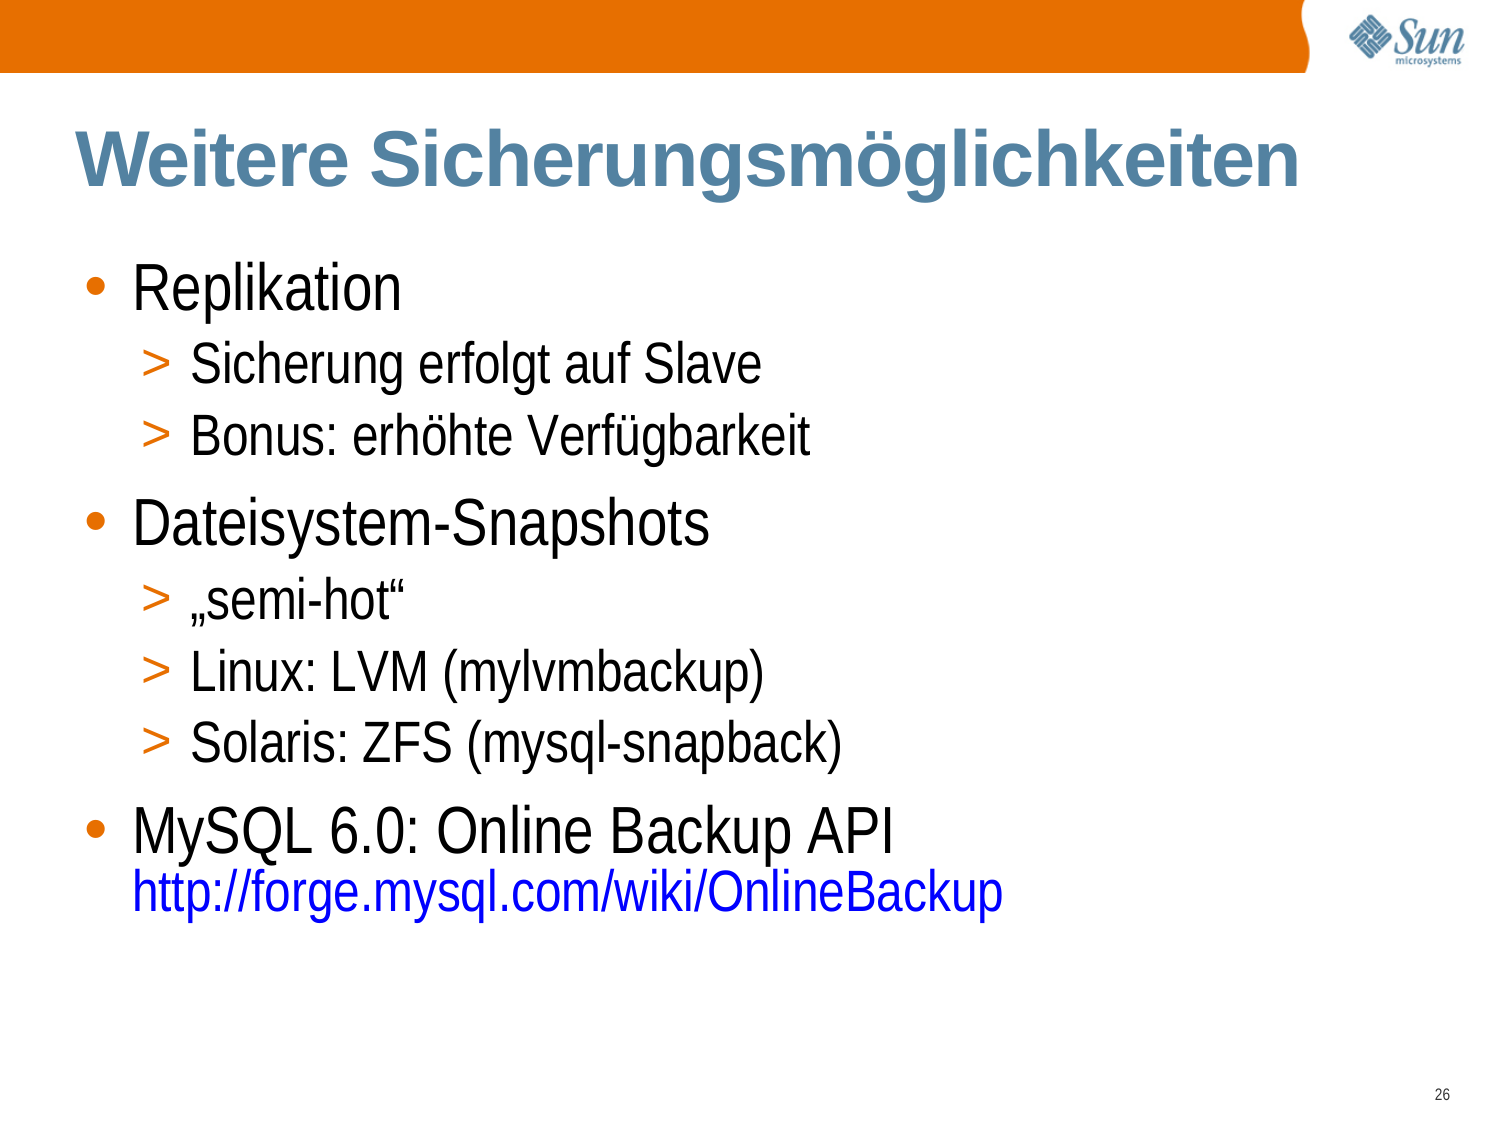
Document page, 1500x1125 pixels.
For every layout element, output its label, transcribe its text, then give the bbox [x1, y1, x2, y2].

title Weitere Sicherungsmöglichkeiten [75, 123, 1437, 227]
picture [0, 0, 1500, 73]
list Replikation Sicherung erfolgt auf Slave Bonus: erhöhte Verfügbarkeit Dateisystem-Snapshots „semi-hot“ Linux: LVM (mylvmbackup) Solaris: ZFS (mysql-snapback) MySQL 6.0: Online Backup API http://forge.mysql.com/wiki/OnlineBackup [64, 258, 1401, 1047]
